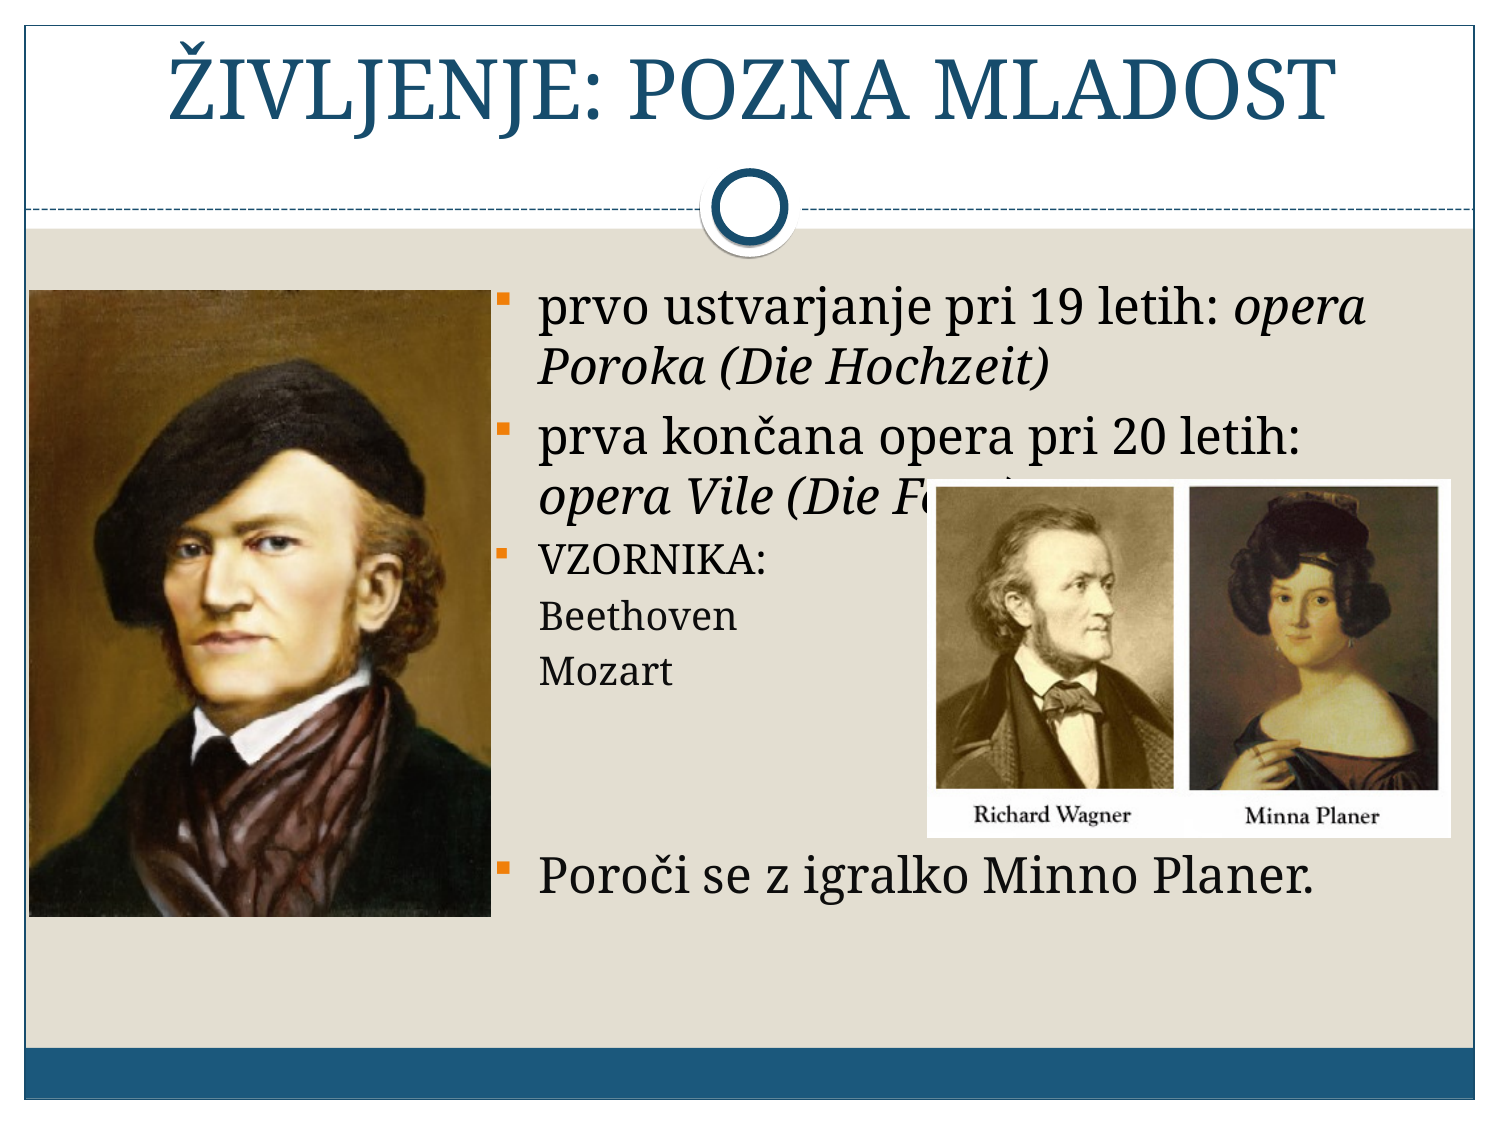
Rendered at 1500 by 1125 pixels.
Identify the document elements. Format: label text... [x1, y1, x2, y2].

title ŽIVLJENJE: POZNA MLADOST [53, 19, 1454, 144]
picture [927, 479, 1451, 838]
picture [29, 290, 491, 917]
list prvo ustvarjanje pri 19 letih: opera Poroka (Die Hochzeit) prva končana opera pri 20 letih: opera Vile (Die Feen) VZORNIKA: Beethoven Mozart Poroči se z igralko Minno Planer. [478, 267, 1463, 964]
